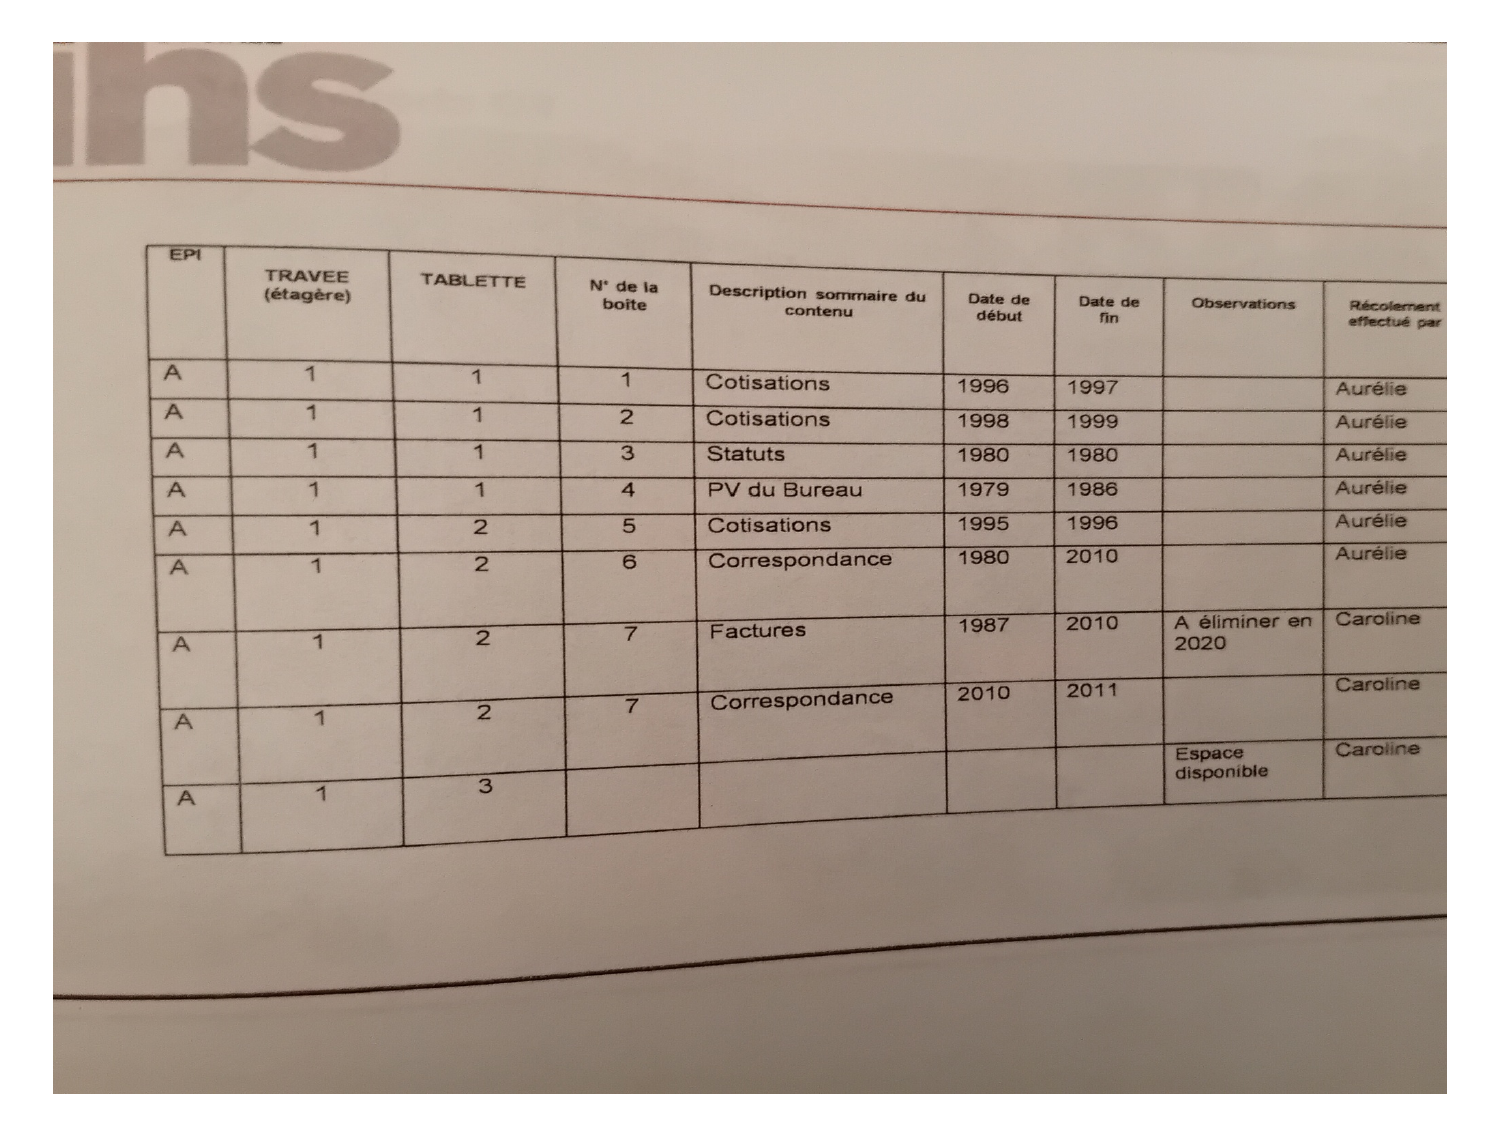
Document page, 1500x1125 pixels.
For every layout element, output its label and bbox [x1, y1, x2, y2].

picture [53, 42, 1447, 1094]
